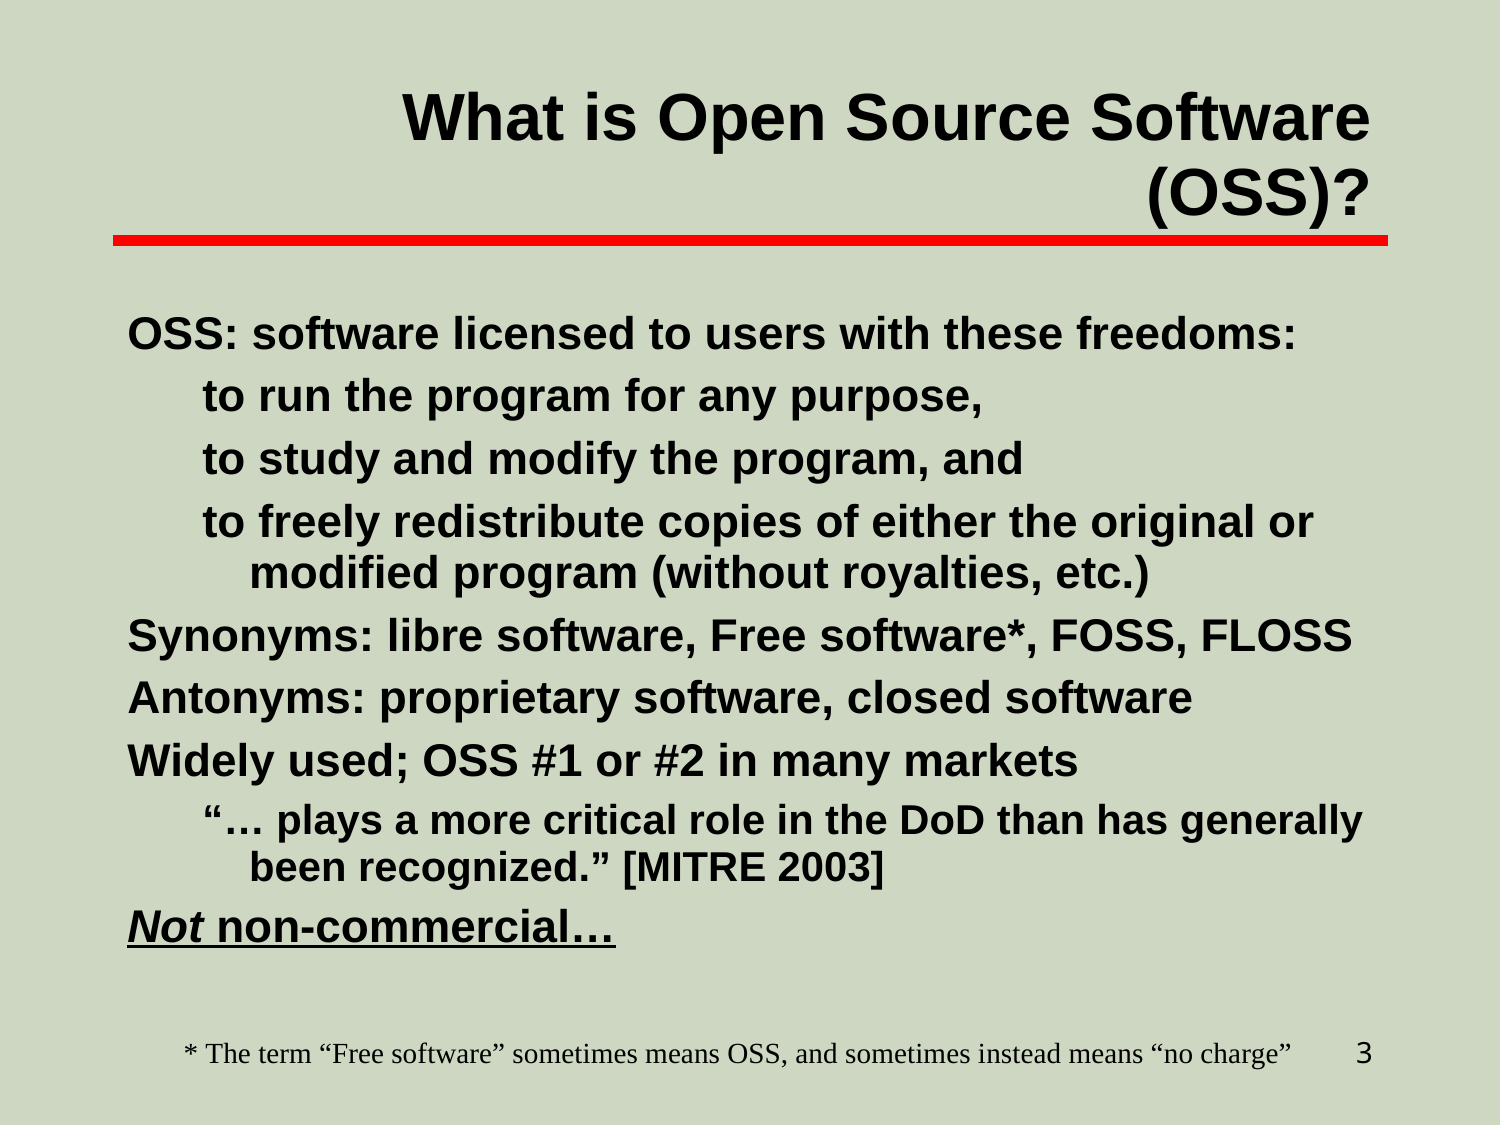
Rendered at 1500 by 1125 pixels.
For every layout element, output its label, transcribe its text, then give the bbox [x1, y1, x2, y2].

title What is Open Source Software (OSS)? [216, 67, 1388, 243]
list OSS: software licensed to users with these freedoms: to run the program for any purpose, to study and modify the program, and to freely redistribute copies of either the original or modified program (without royalties, etc.) Synonyms: libre software, Free software*, FOSS, FLOSS Antonyms: proprietary software, closed software Widely used; OSS #1 or #2 in many markets “… plays a more critical role in the DoD than has generally been recognized.” [MITRE 2003] Not non-commercial… [112, 299, 1443, 1056]
text_box * The term “Free software” sometimes means OSS, and sometimes instead means “no charge” [168, 1029, 1351, 1078]
